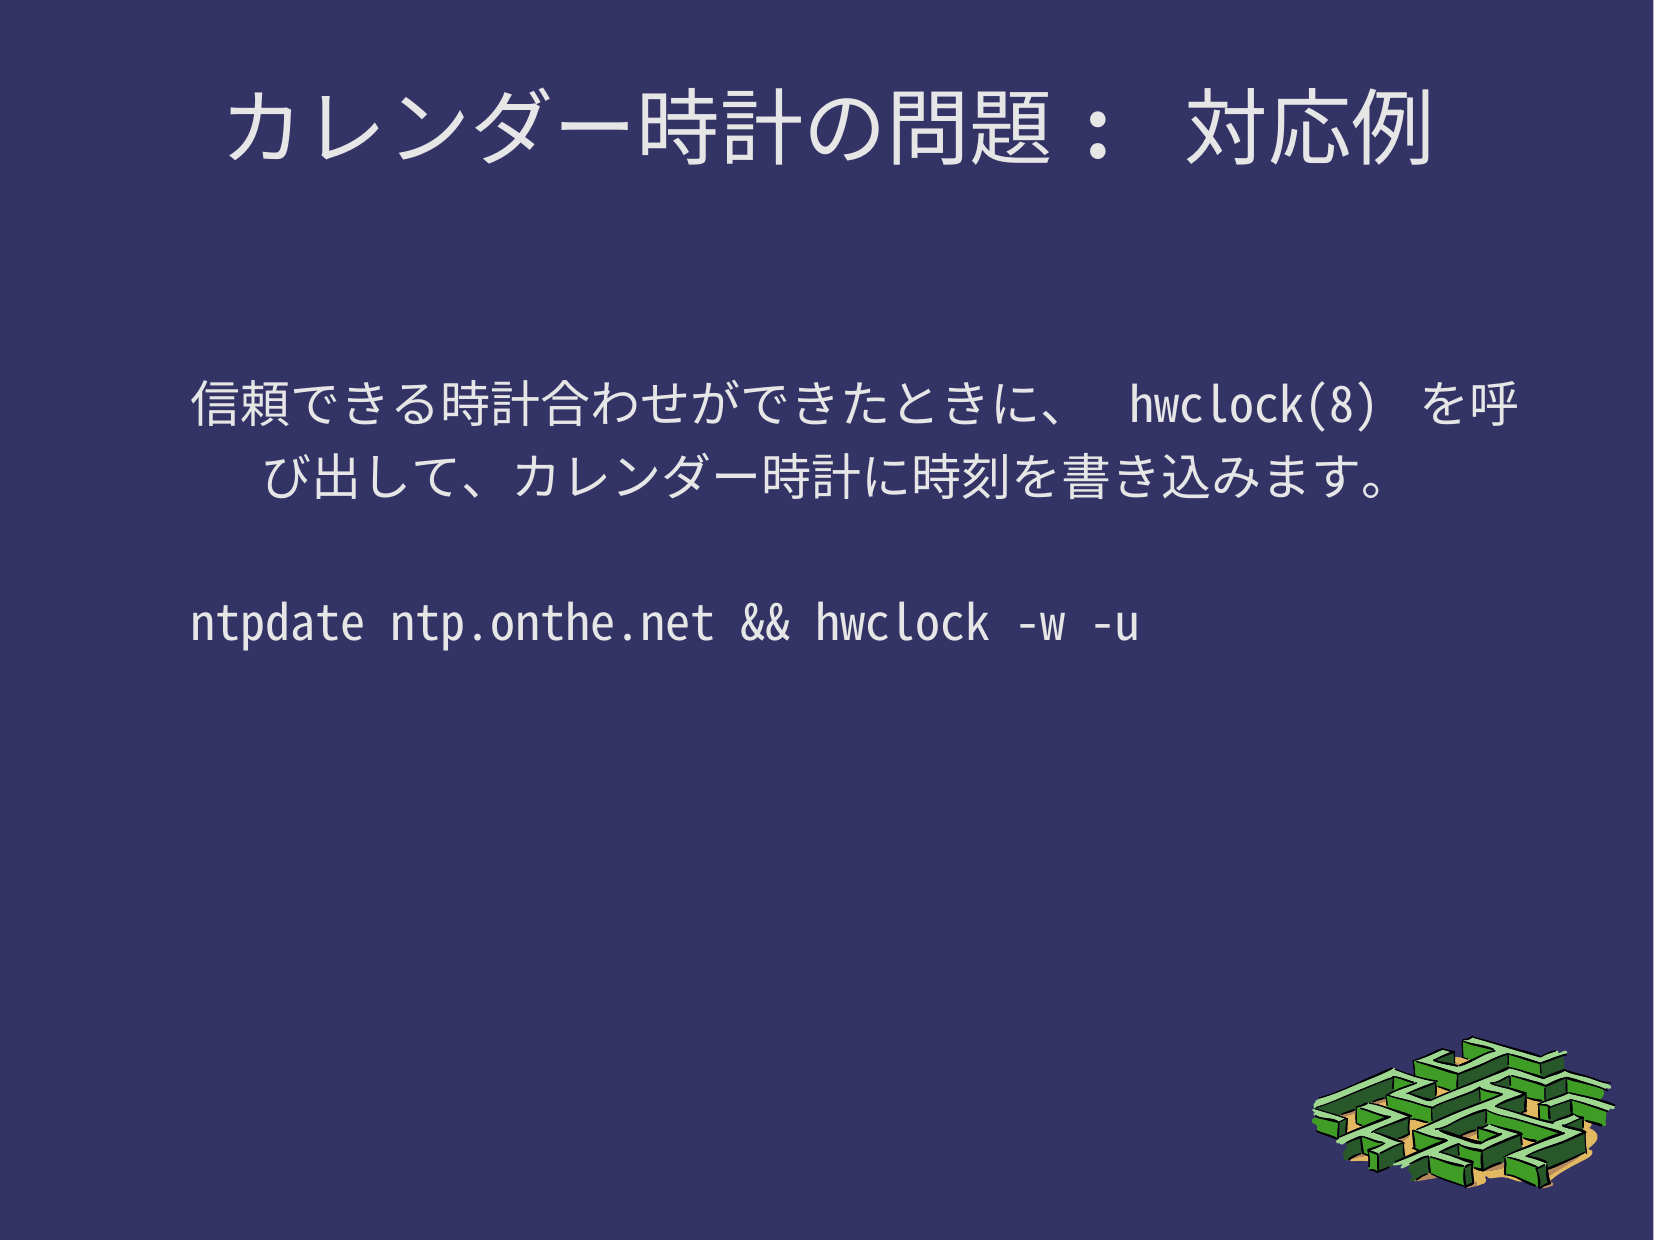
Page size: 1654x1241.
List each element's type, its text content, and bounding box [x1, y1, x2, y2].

list 信頼できる時計合わせができたときに、 hwclock(8) を呼び出して、カレンダー時計に時刻を書き込みます。 ntpdate ntp.onthe.net && hwclock -w -u [178, 364, 1570, 1147]
title カレンダー時計の問題: 対応例 [121, 19, 1534, 227]
